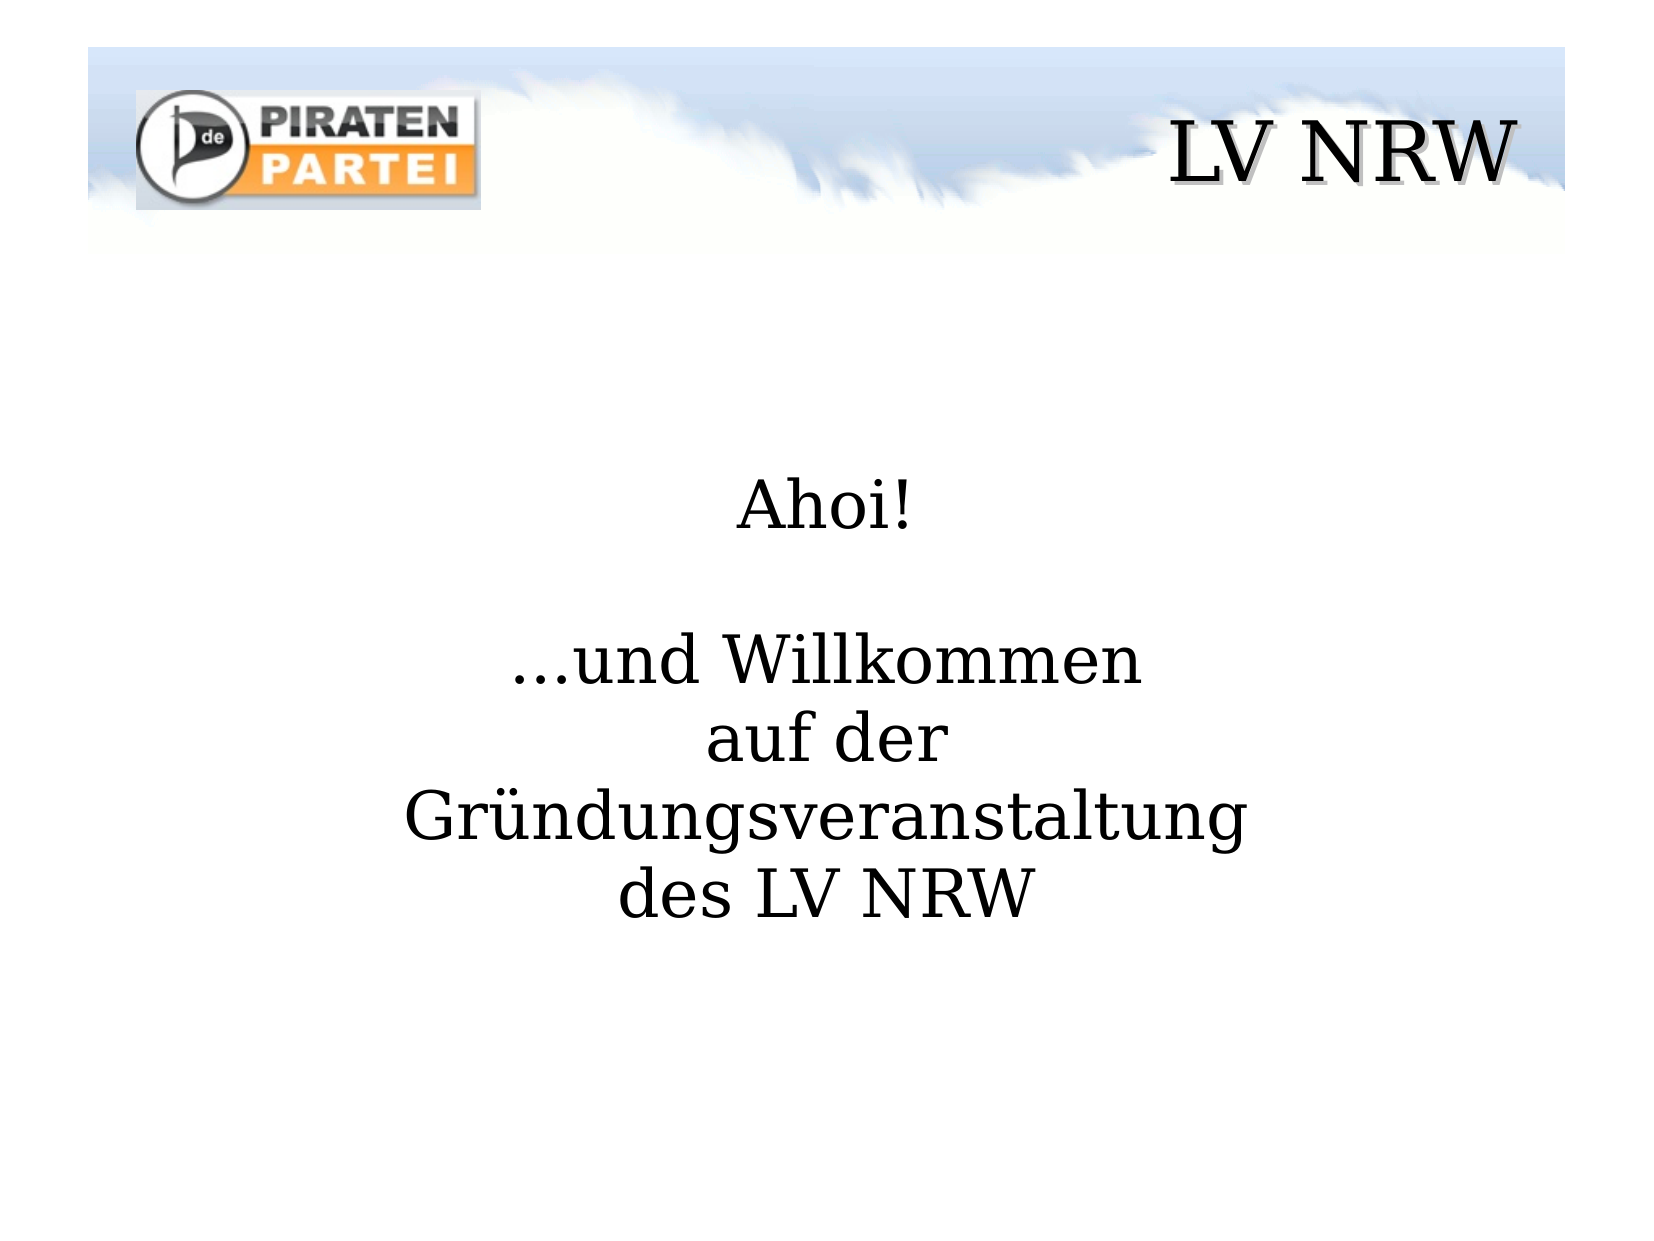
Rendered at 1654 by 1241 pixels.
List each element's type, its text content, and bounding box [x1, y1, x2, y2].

title LV NRW [82, 49, 1571, 257]
subtitle Ahoi! ...und Willkommen auf der Gründungsveranstaltung des LV NRW [82, 297, 1571, 1102]
picture [136, 90, 481, 210]
